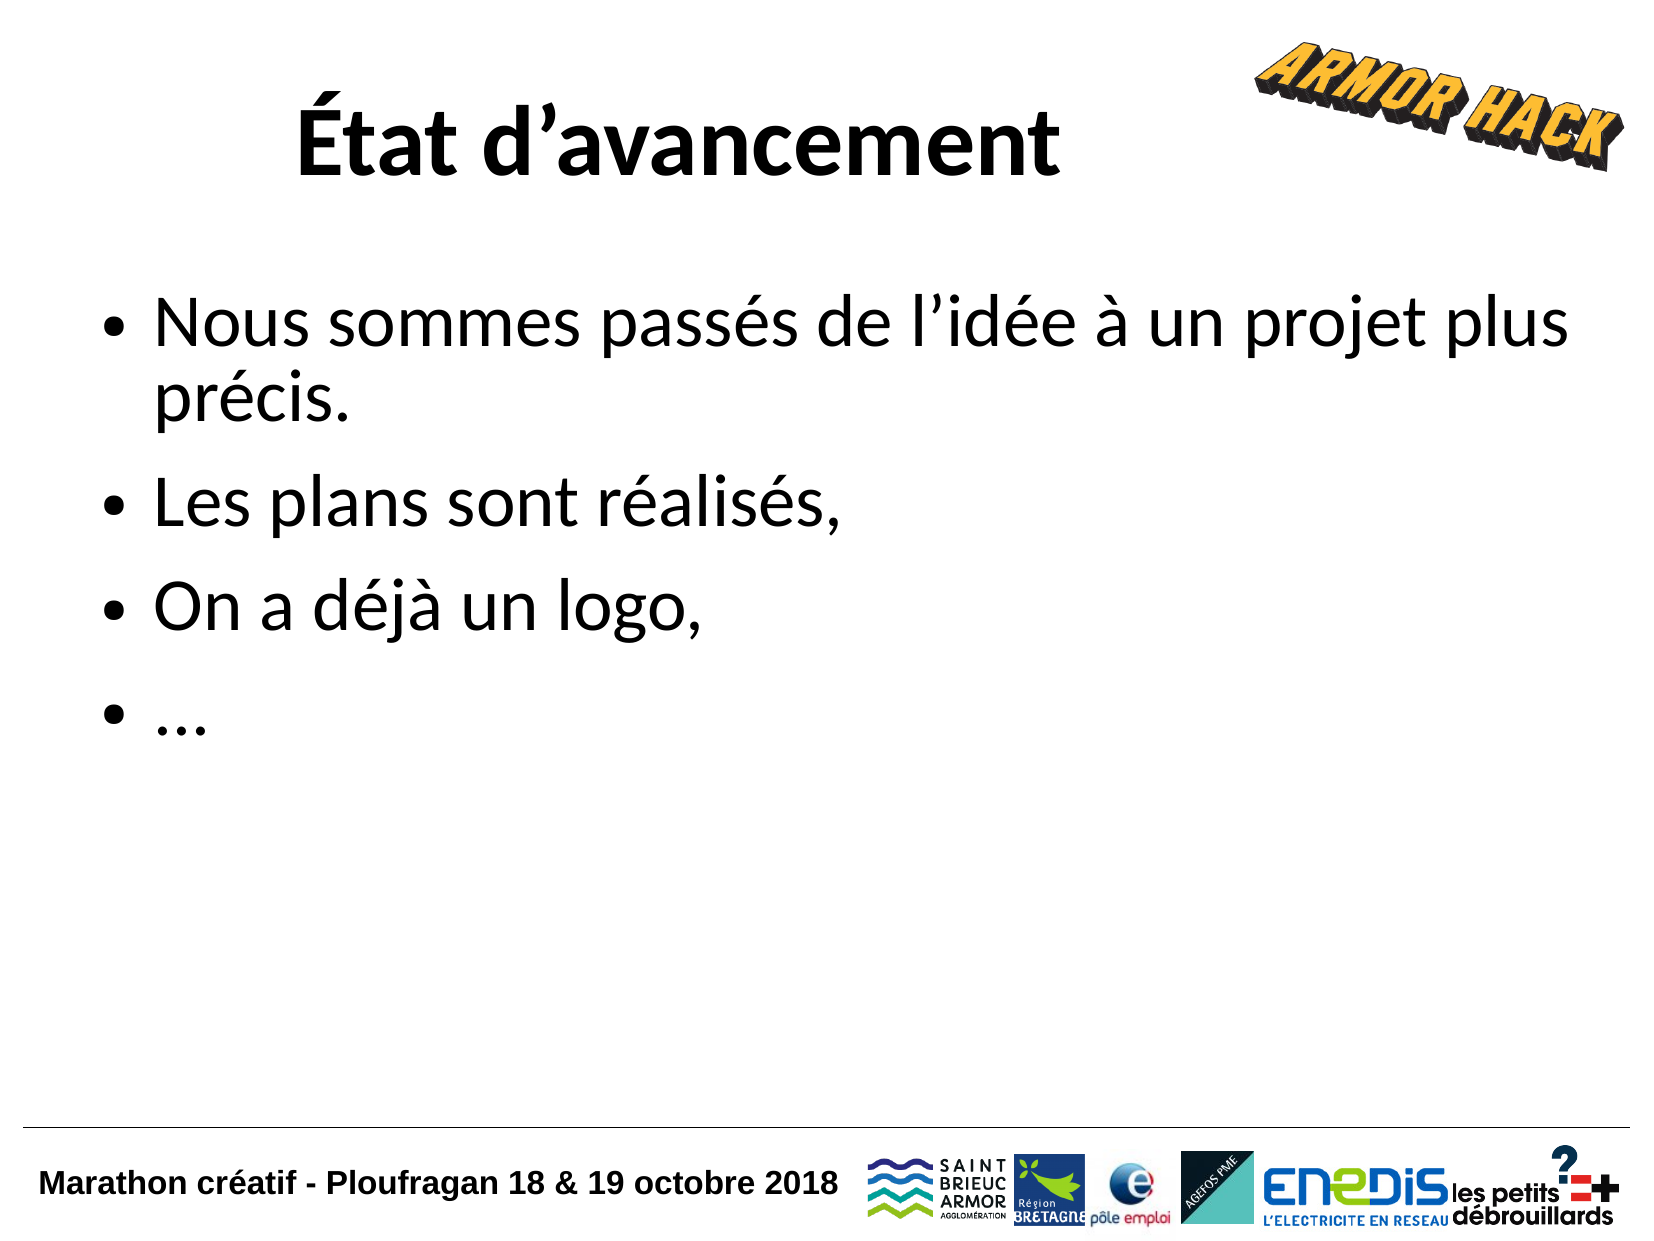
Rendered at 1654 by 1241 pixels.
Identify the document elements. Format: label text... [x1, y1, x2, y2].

picture [866, 1149, 1176, 1241]
text_box Marathon créatif - Ploufragan 18 & 19 octobre 2018 [23, 1157, 866, 1210]
title État d’avancement [11, 47, 1347, 255]
picture [1259, 1145, 1619, 1241]
picture [1181, 1151, 1254, 1225]
picture [1248, 35, 1630, 178]
list Nous sommes passés de l’idée à un projet plus précis. Les plans sont réalisés, On a déjà un logo, ... [82, 290, 1571, 1109]
